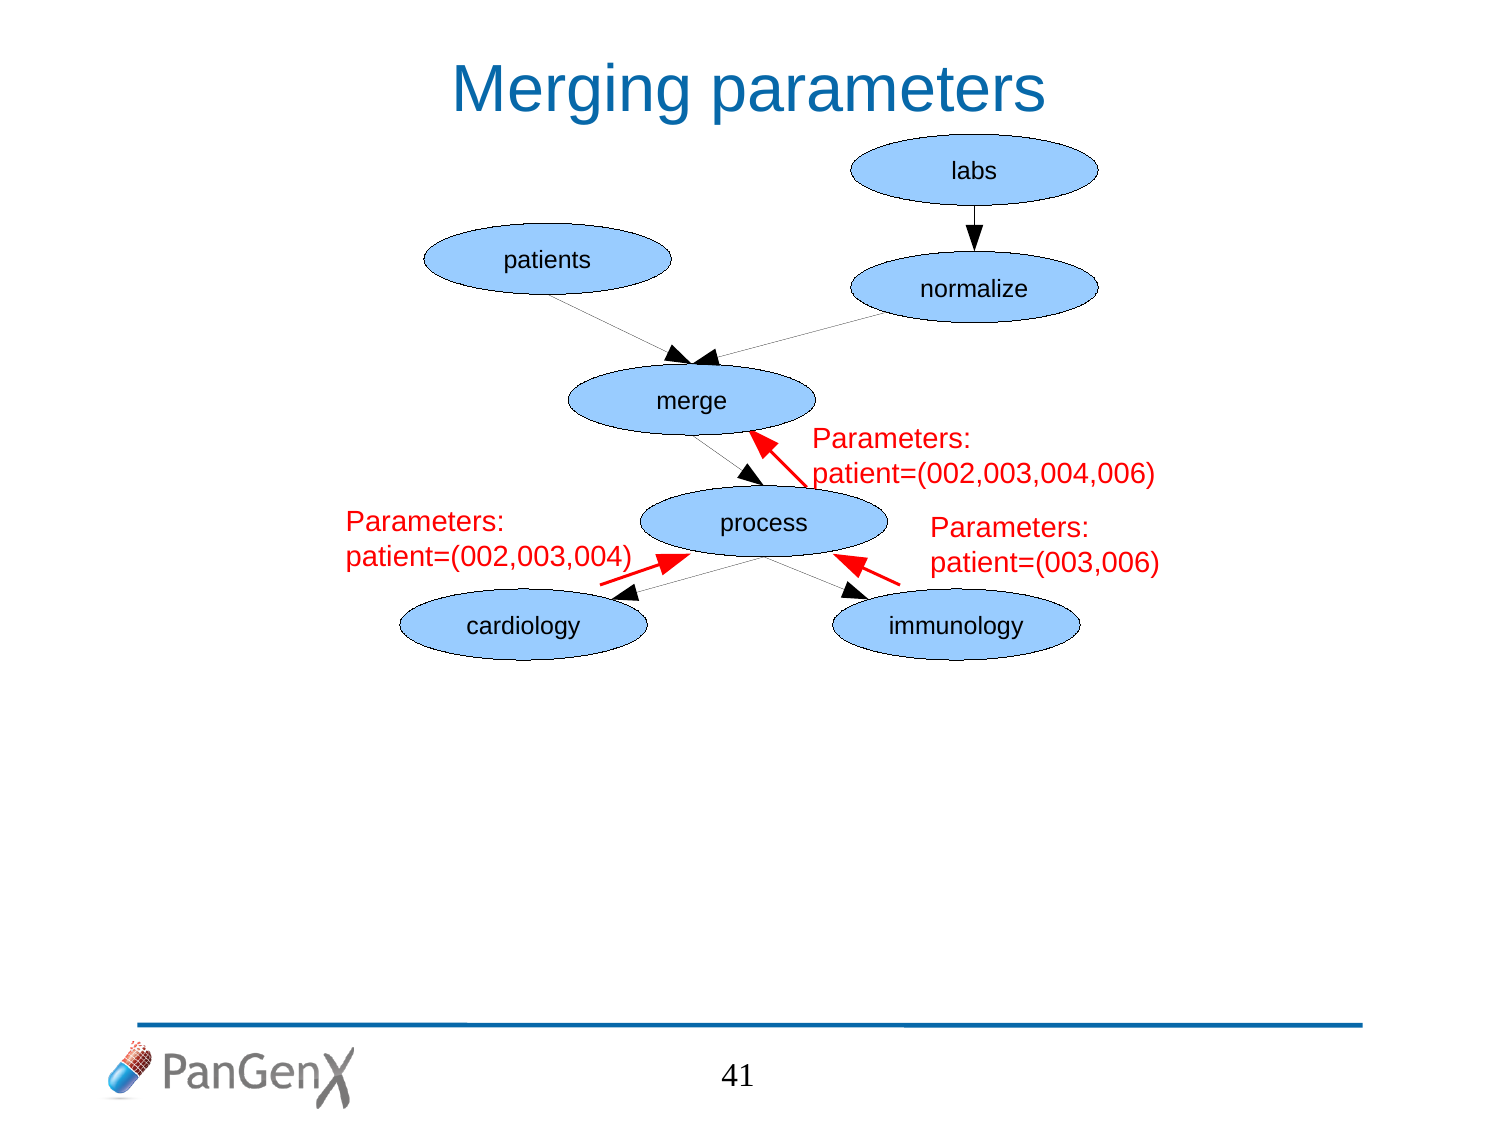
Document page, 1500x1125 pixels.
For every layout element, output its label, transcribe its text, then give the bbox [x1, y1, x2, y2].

text_box normalize [850, 251, 1099, 323]
picture [89, 1041, 354, 1109]
text_box Parameters: patient=(002,003,004,006) [797, 412, 1172, 498]
text_box Parameters: patient=(003,006) [915, 500, 1176, 586]
title Merging parameters [0, 6, 1500, 149]
text_box immunology [832, 588, 1081, 661]
text_box merge [568, 364, 816, 436]
text_box Parameters: patient=(002,003,004) [330, 495, 648, 580]
text_box patients [423, 223, 672, 295]
text_box labs [850, 134, 1099, 206]
text_box cardiology [399, 588, 648, 661]
text_box process [648, 485, 888, 557]
